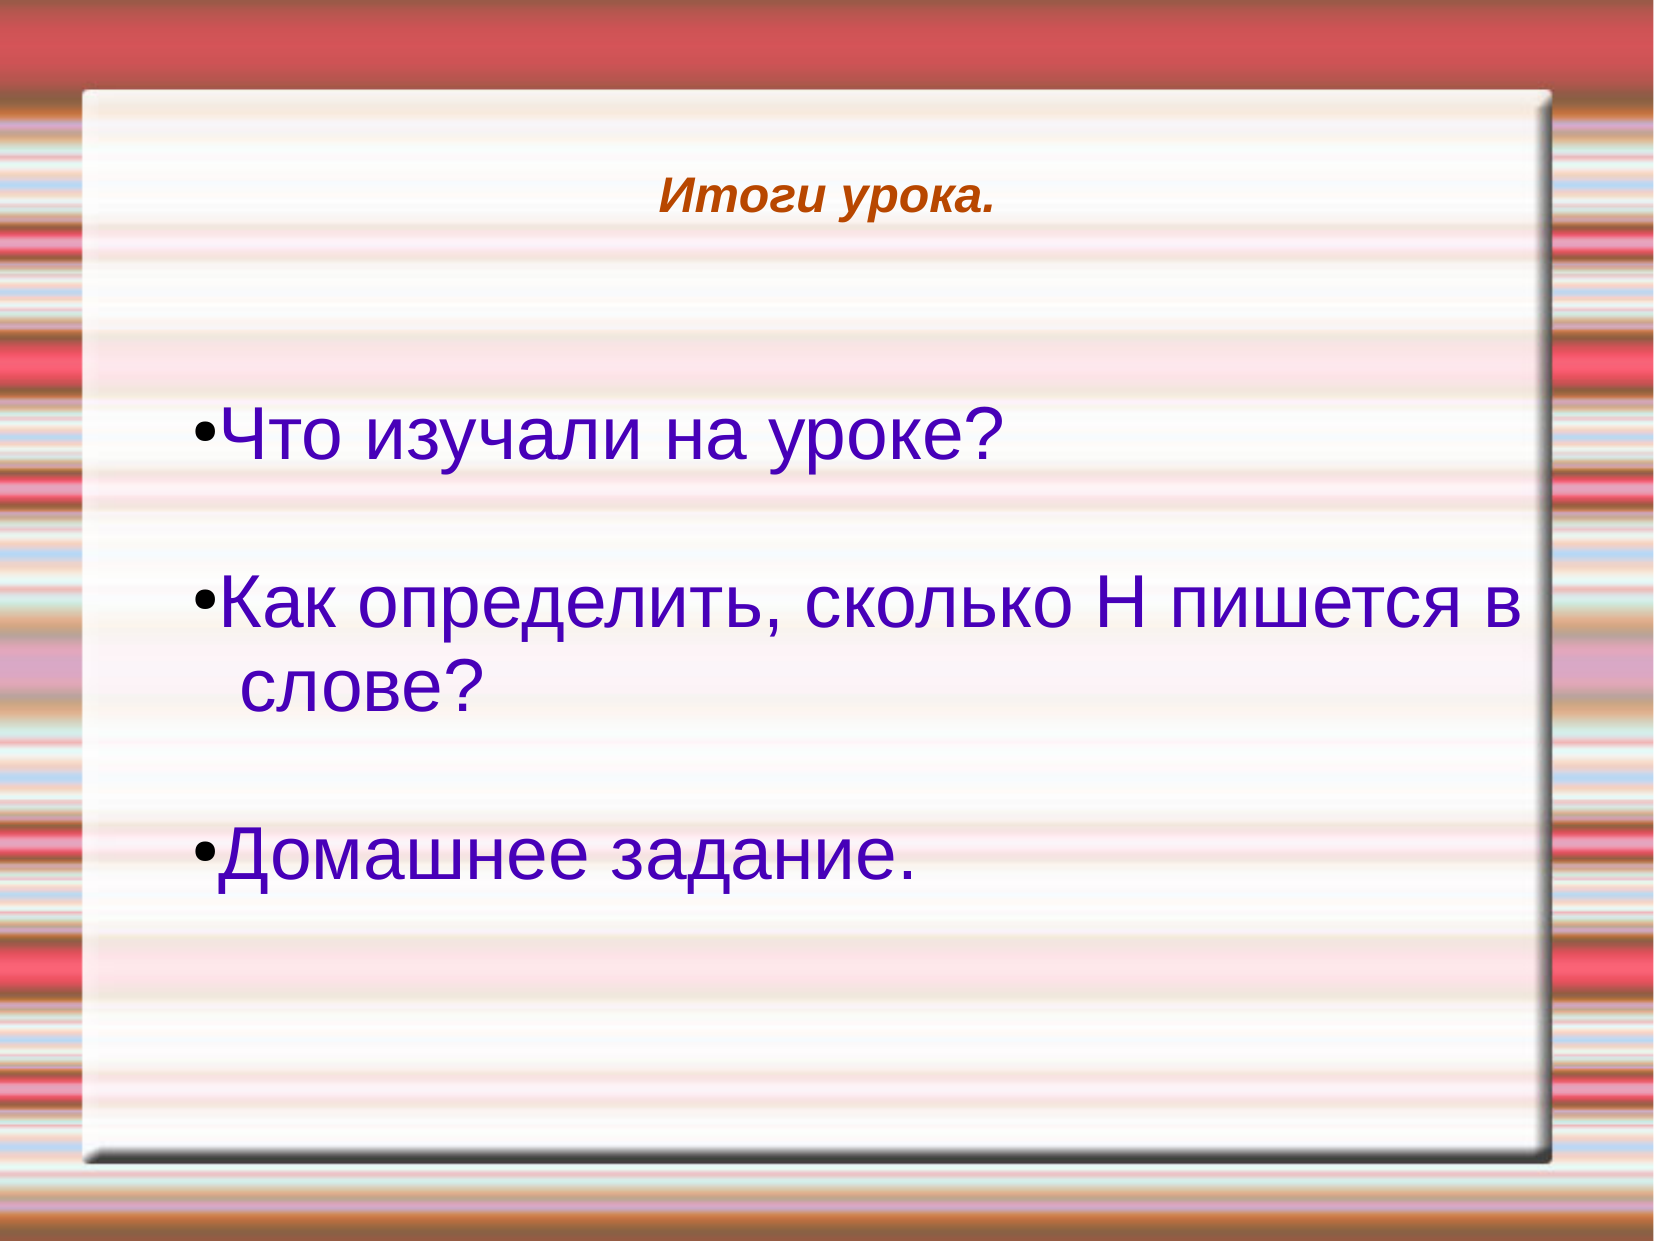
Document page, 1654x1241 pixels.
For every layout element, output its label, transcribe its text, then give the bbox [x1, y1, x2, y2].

picture [0, 0, 1654, 1241]
title Итоги урока. [121, 91, 1534, 299]
text_box Что изучали на уроке? Как определить, сколько Н пишется в слове? Домашнее задание. [177, 383, 1539, 903]
